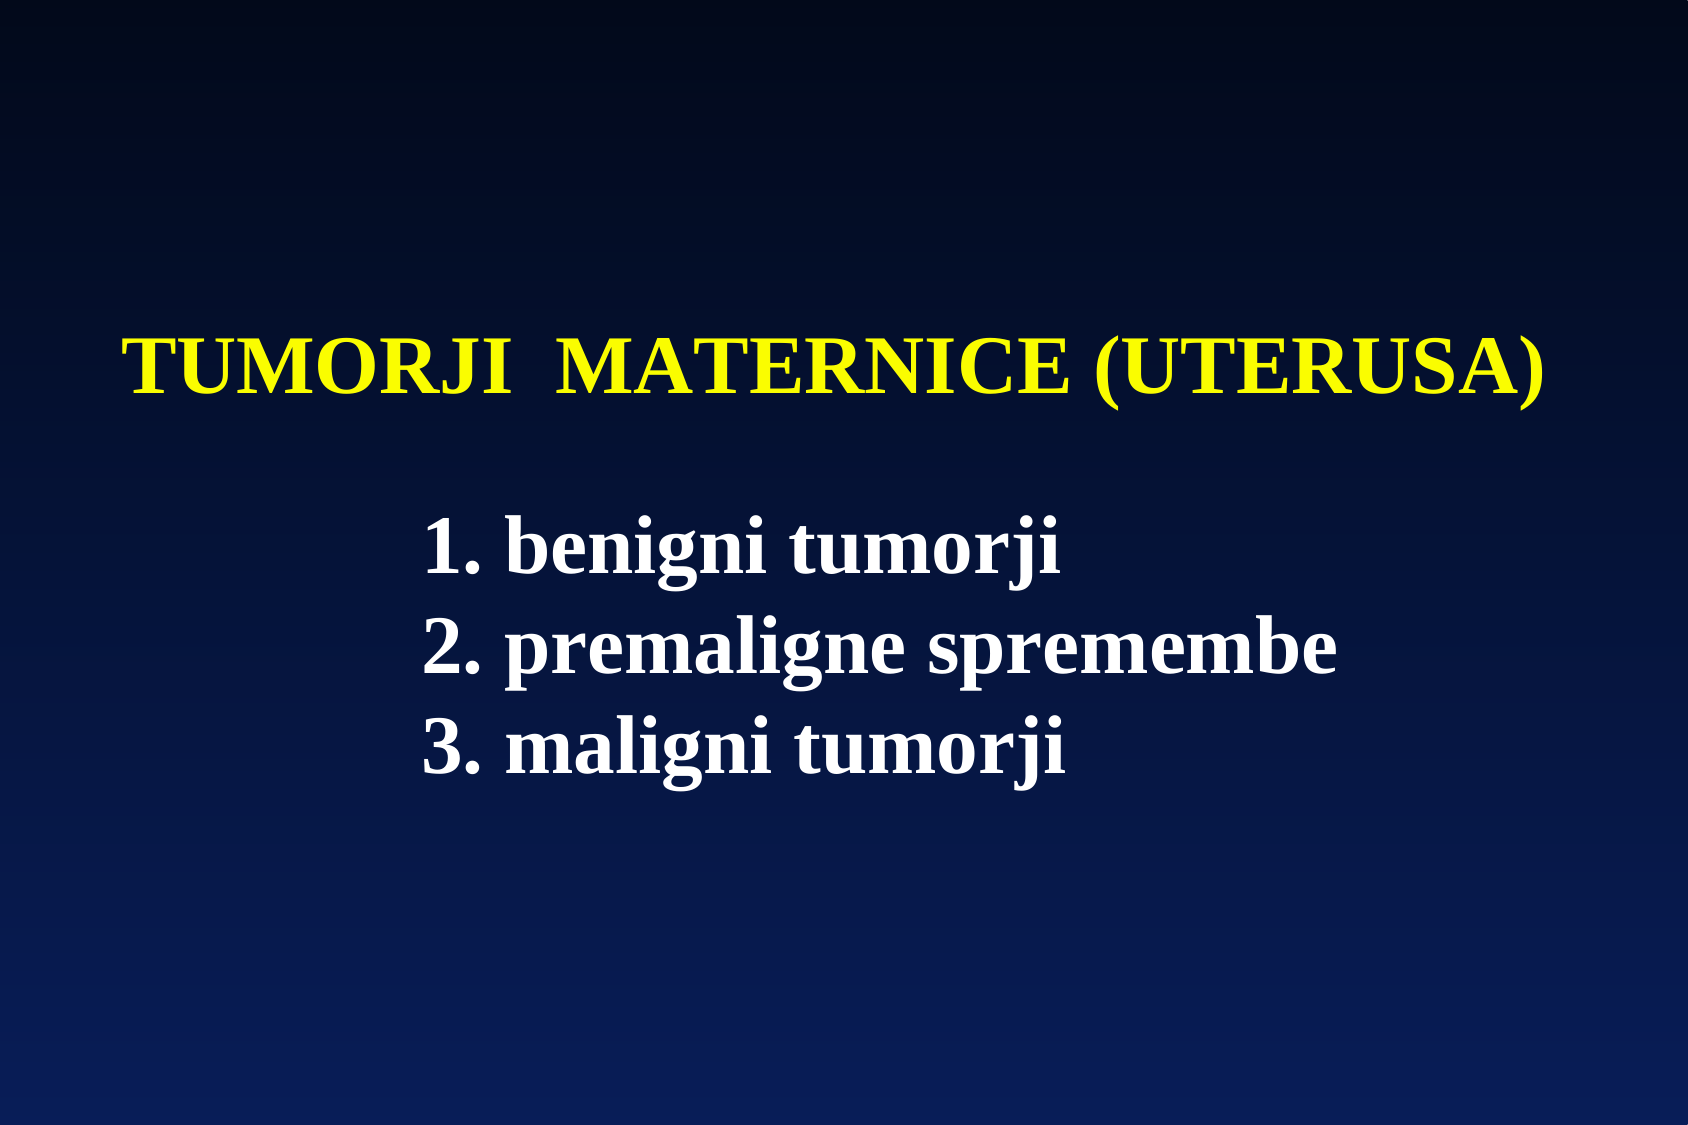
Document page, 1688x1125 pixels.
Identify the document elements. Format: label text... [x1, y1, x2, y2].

title TUMORJI MATERNICE (UTERUSA) 1. benigni tumorji 2. premaligne spremembe 3. maligni tumorji [106, 74, 1582, 1025]
subtitle [318, 525, 1369, 826]
